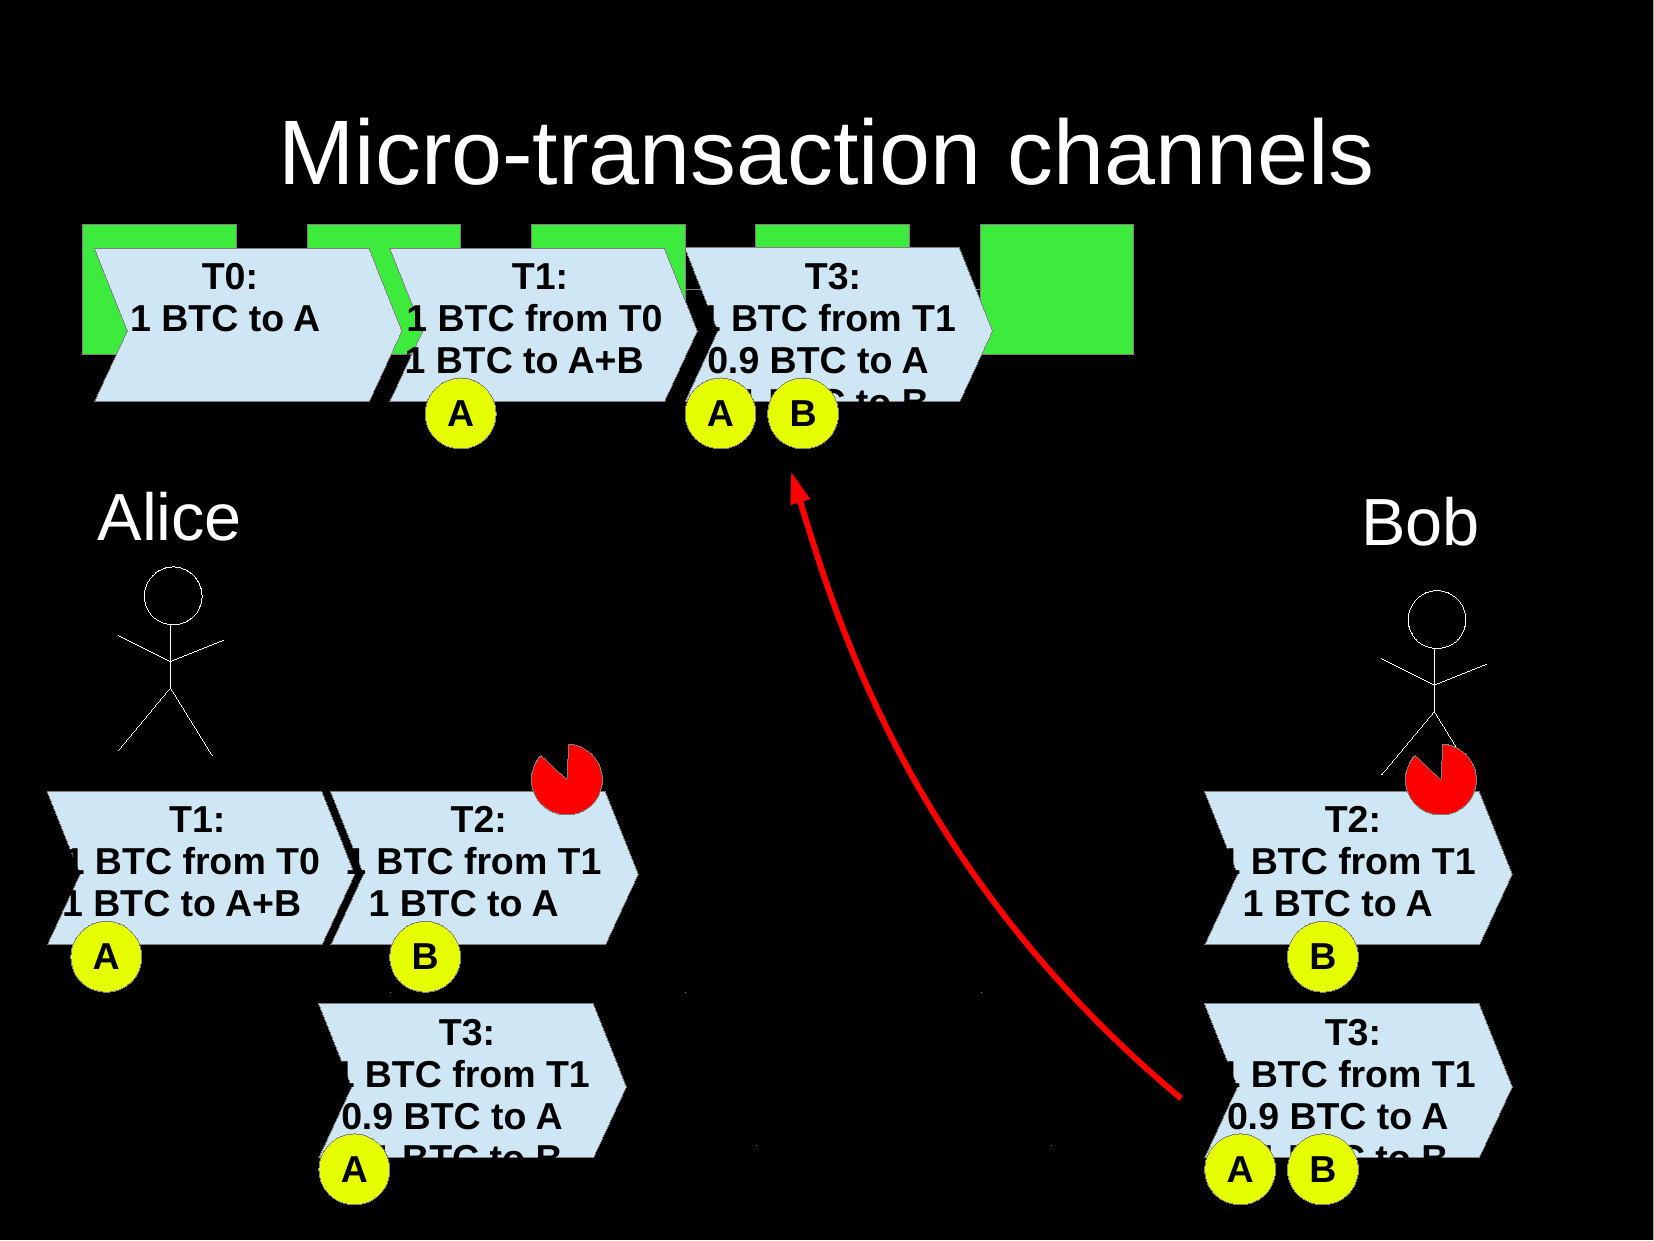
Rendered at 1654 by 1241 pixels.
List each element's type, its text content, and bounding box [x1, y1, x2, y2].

text_box T3: 1 BTC from T1 0.9 BTC to A 0.1 BTC to B [685, 247, 993, 402]
text_box [307, 224, 461, 355]
text_box T1: 1 BTC from T0 1 BTC to A+B [389, 248, 698, 402]
text_box B [1287, 921, 1359, 993]
text_box T2: 1 BTC from T1 1 BTC to A [330, 791, 639, 945]
text_box Bob [1346, 477, 1571, 568]
text_box T0: 1 BTC to A [94, 248, 402, 402]
text_box B [767, 377, 839, 449]
text_box B [389, 921, 461, 993]
text_box [980, 224, 1134, 355]
text_box B [1287, 1133, 1359, 1205]
text_box [1405, 744, 1477, 815]
text_box [531, 224, 686, 299]
text_box A [1204, 1133, 1276, 1205]
title Micro-transaction channels [82, 49, 1571, 257]
text_box [82, 224, 237, 355]
text_box A [425, 377, 497, 449]
text_box A [685, 377, 756, 449]
text_box [755, 224, 910, 247]
text_box T3: 1 BTC from T1 0.9 BTC to A 0.1 BTC to B [318, 1003, 627, 1158]
text_box A [70, 921, 142, 993]
text_box T3: 1 BTC from T1 0.9 BTC to A 0.1 BTC to B [1204, 1003, 1513, 1158]
text_box T2: 1 BTC from T1 1 BTC to A [1204, 791, 1513, 945]
text_box T1: 1 BTC from T0 1 BTC to A+B [47, 791, 355, 945]
text_box [531, 744, 603, 815]
text_box Alice [82, 472, 308, 563]
text_box A [318, 1133, 390, 1205]
